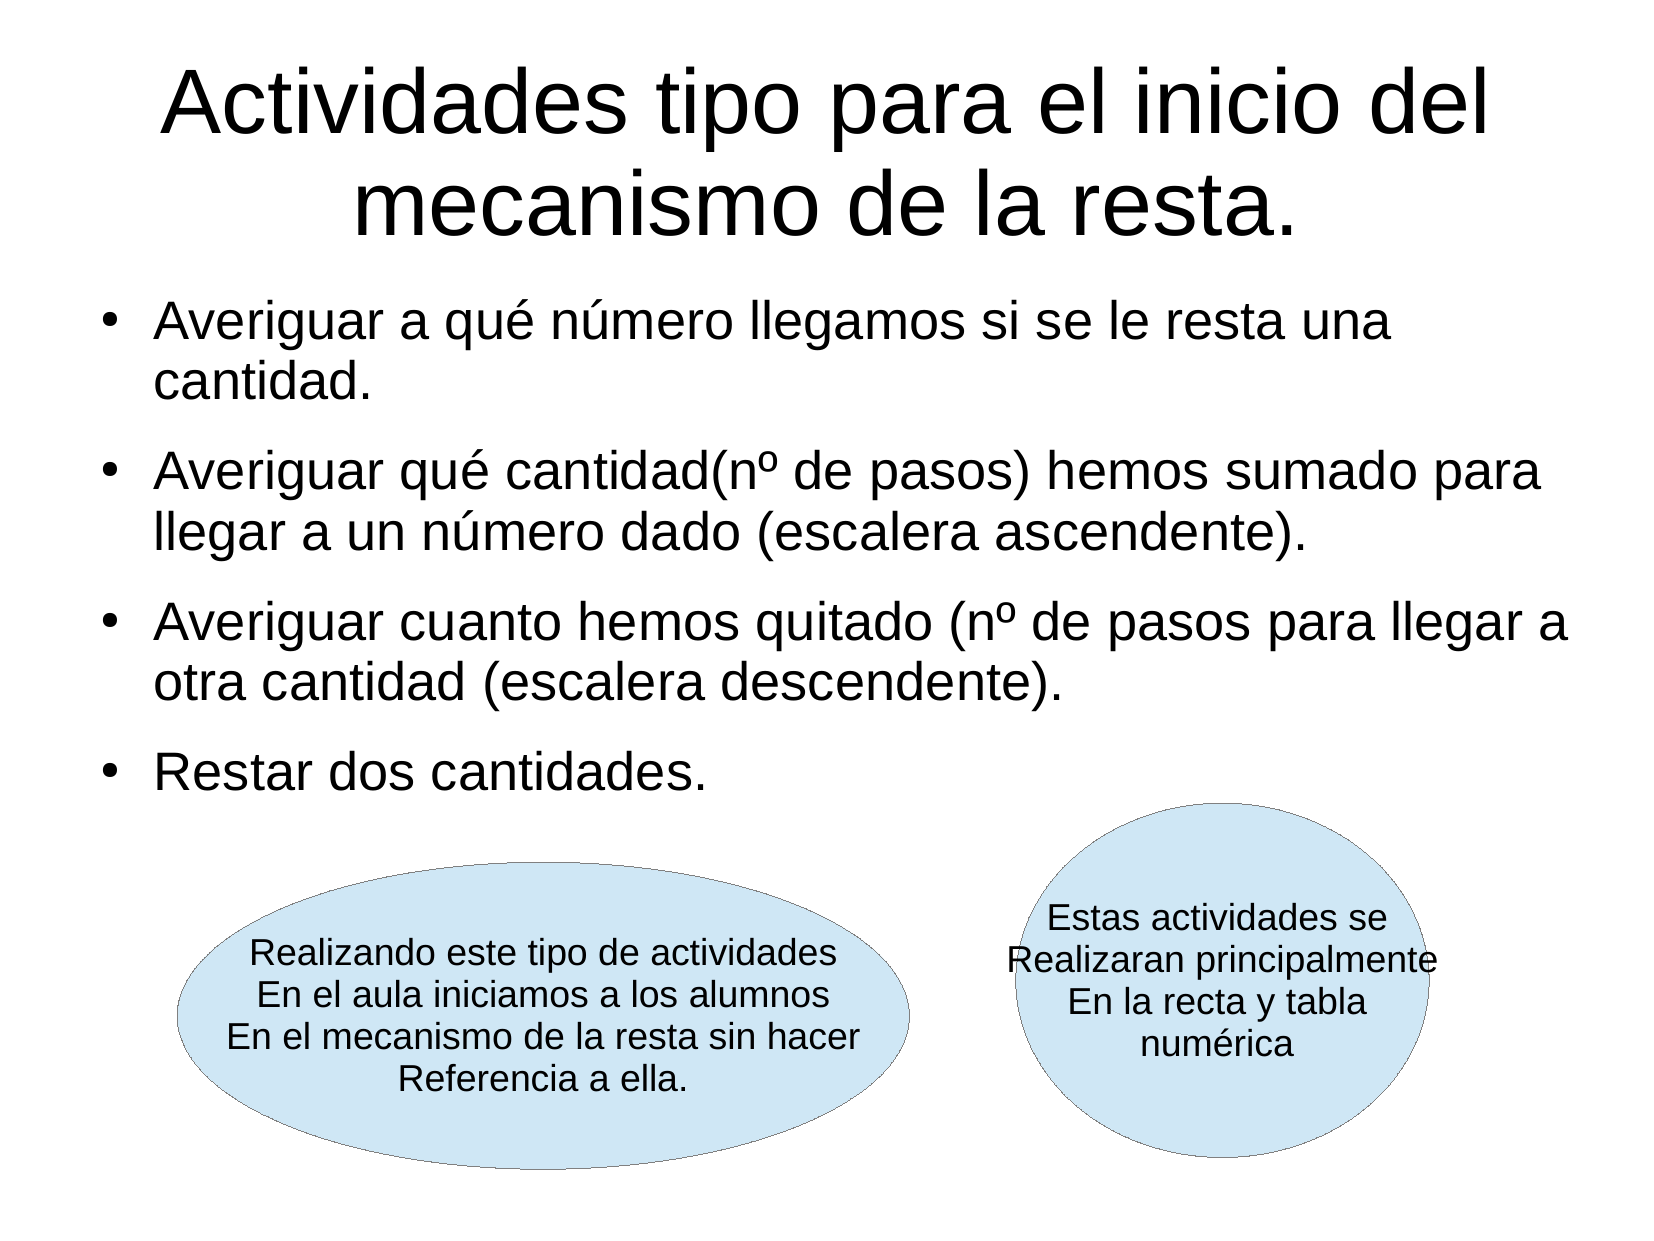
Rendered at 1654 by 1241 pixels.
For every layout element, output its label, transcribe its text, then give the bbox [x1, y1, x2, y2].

title Actividades tipo para el inicio del mecanismo de la resta. [82, 49, 1571, 257]
text_box Estas actividades se Realizaran principalmente En la recta y tabla numérica [1015, 803, 1430, 1158]
list Averiguar a qué número llegamos si se le resta una cantidad. Averiguar qué cantidad(nº de pasos) hemos sumado para llegar a un número dado (escalera ascendente). Averiguar cuanto hemos quitado (nº de pasos para llegar a otra cantidad (escalera descendente). Restar dos cantidades. [82, 290, 1571, 1109]
text_box Realizando este tipo de actividades En el aula iniciamos a los alumnos En el mecanismo de la resta sin hacer Referencia a ella. [177, 862, 910, 1170]
